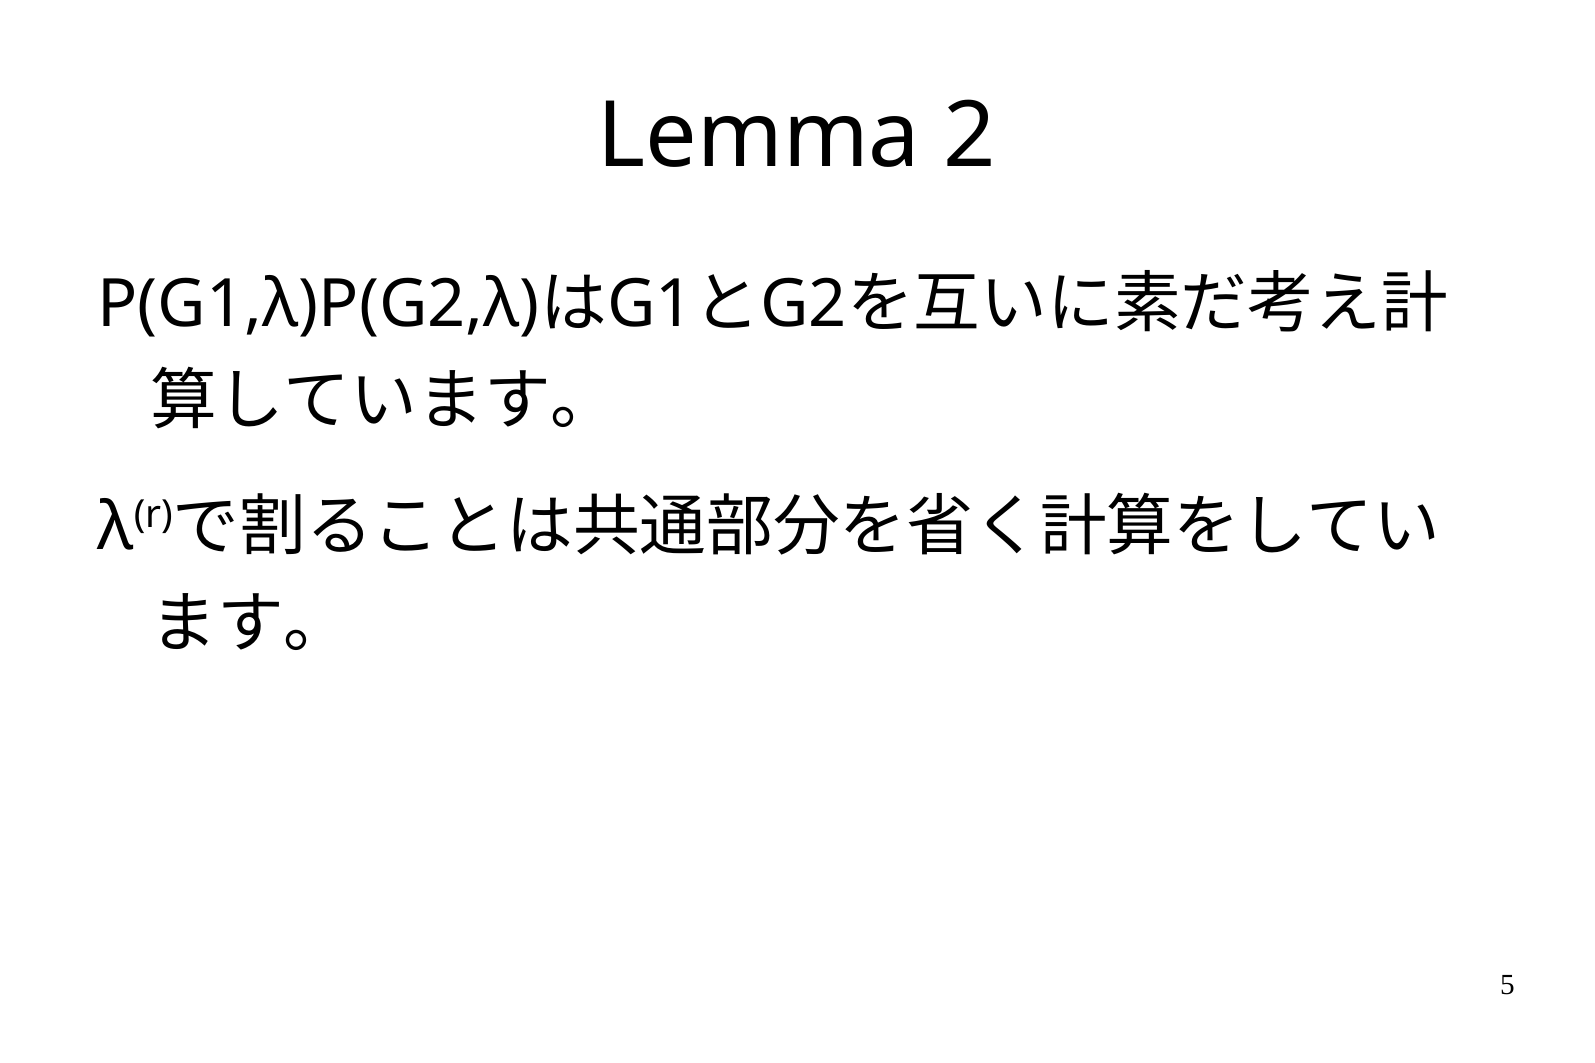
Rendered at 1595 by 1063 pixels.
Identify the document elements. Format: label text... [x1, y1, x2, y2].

list P(G1,λ)P(G2,λ)はG1とG2を互いに素だ考え計算しています。 λ(r)で割ることは共通部分を省く計算をしています。 [79, 248, 1477, 951]
title Lemma 2 [79, 42, 1515, 220]
